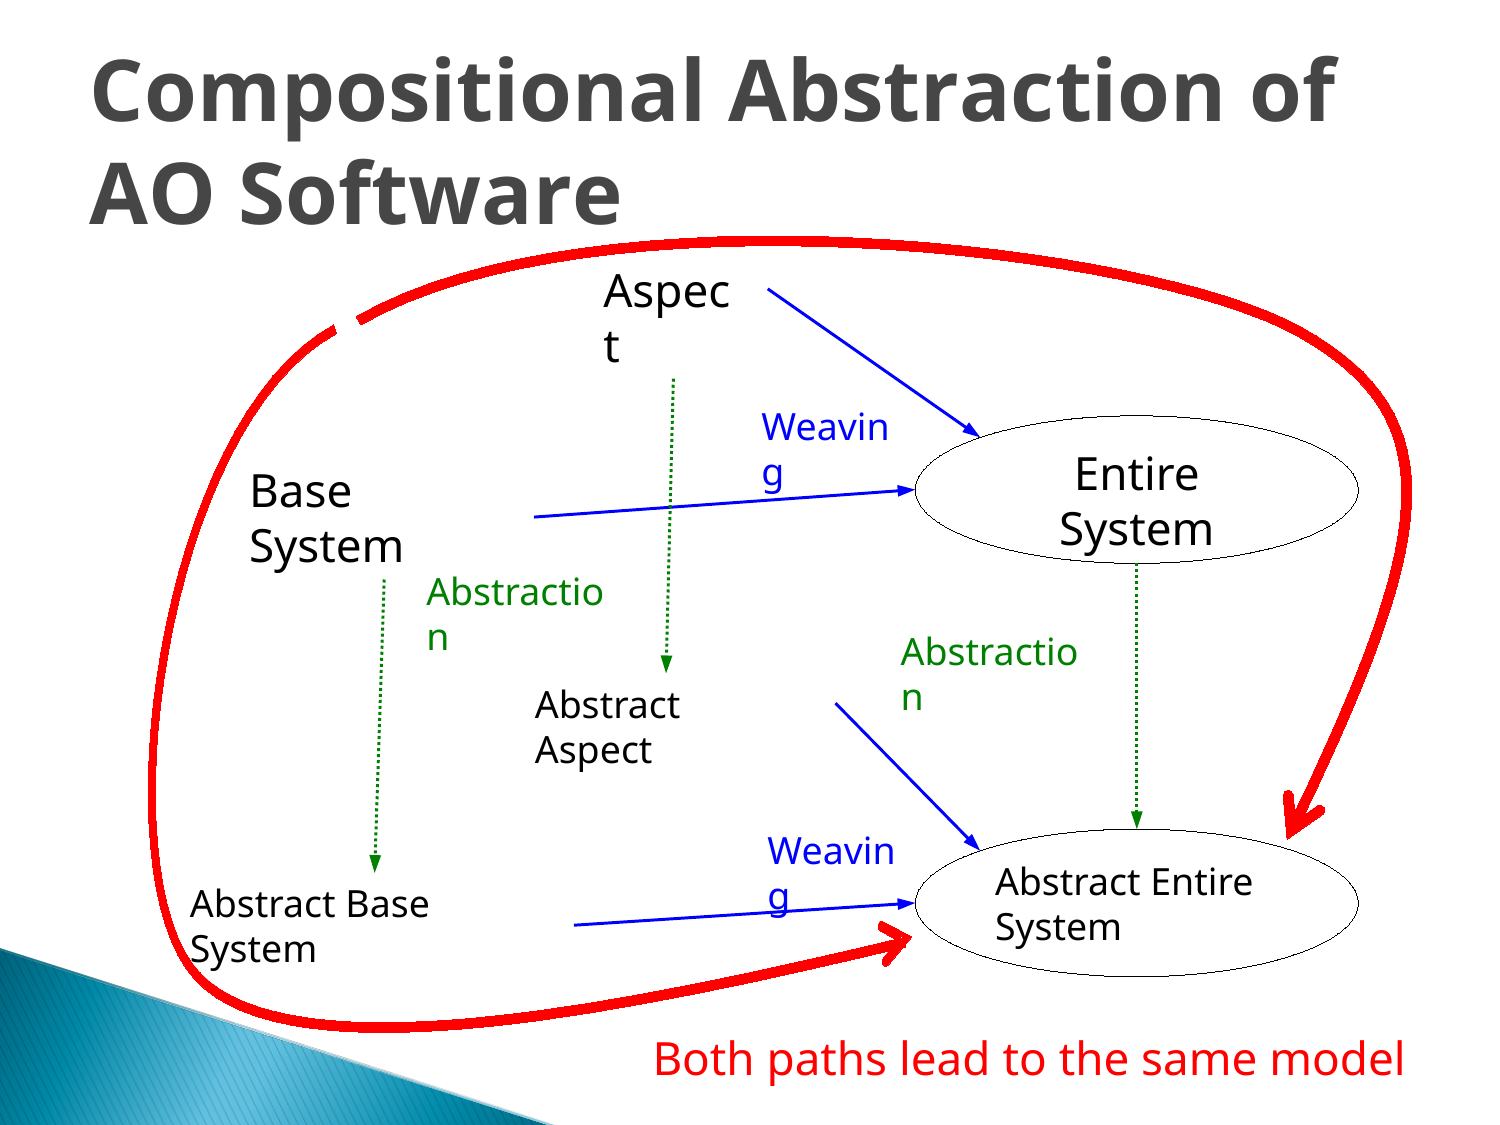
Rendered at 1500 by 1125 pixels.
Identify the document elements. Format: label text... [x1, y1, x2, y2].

text_box Weaving [752, 820, 929, 880]
text_box Weaving [746, 395, 923, 456]
title Compositional Abstraction of AO Software [75, 20, 1426, 257]
text_box Abstract Aspect [520, 673, 813, 734]
title Compositional Abstraction of AO Software [636, 246, 965, 257]
text_box Abstraction [411, 561, 629, 621]
text_box Abstract Entire System [915, 829, 1359, 977]
text_box Base System [234, 454, 535, 525]
text_box Abstraction [885, 620, 1103, 680]
text_box Entire System [915, 415, 1359, 564]
text_box [356, 236, 1412, 840]
text_box Both paths lead to the same model [637, 1022, 1447, 1093]
text_box Abstract Base System [175, 872, 574, 933]
text_box Aspect [588, 253, 759, 324]
text_box [148, 324, 912, 1033]
